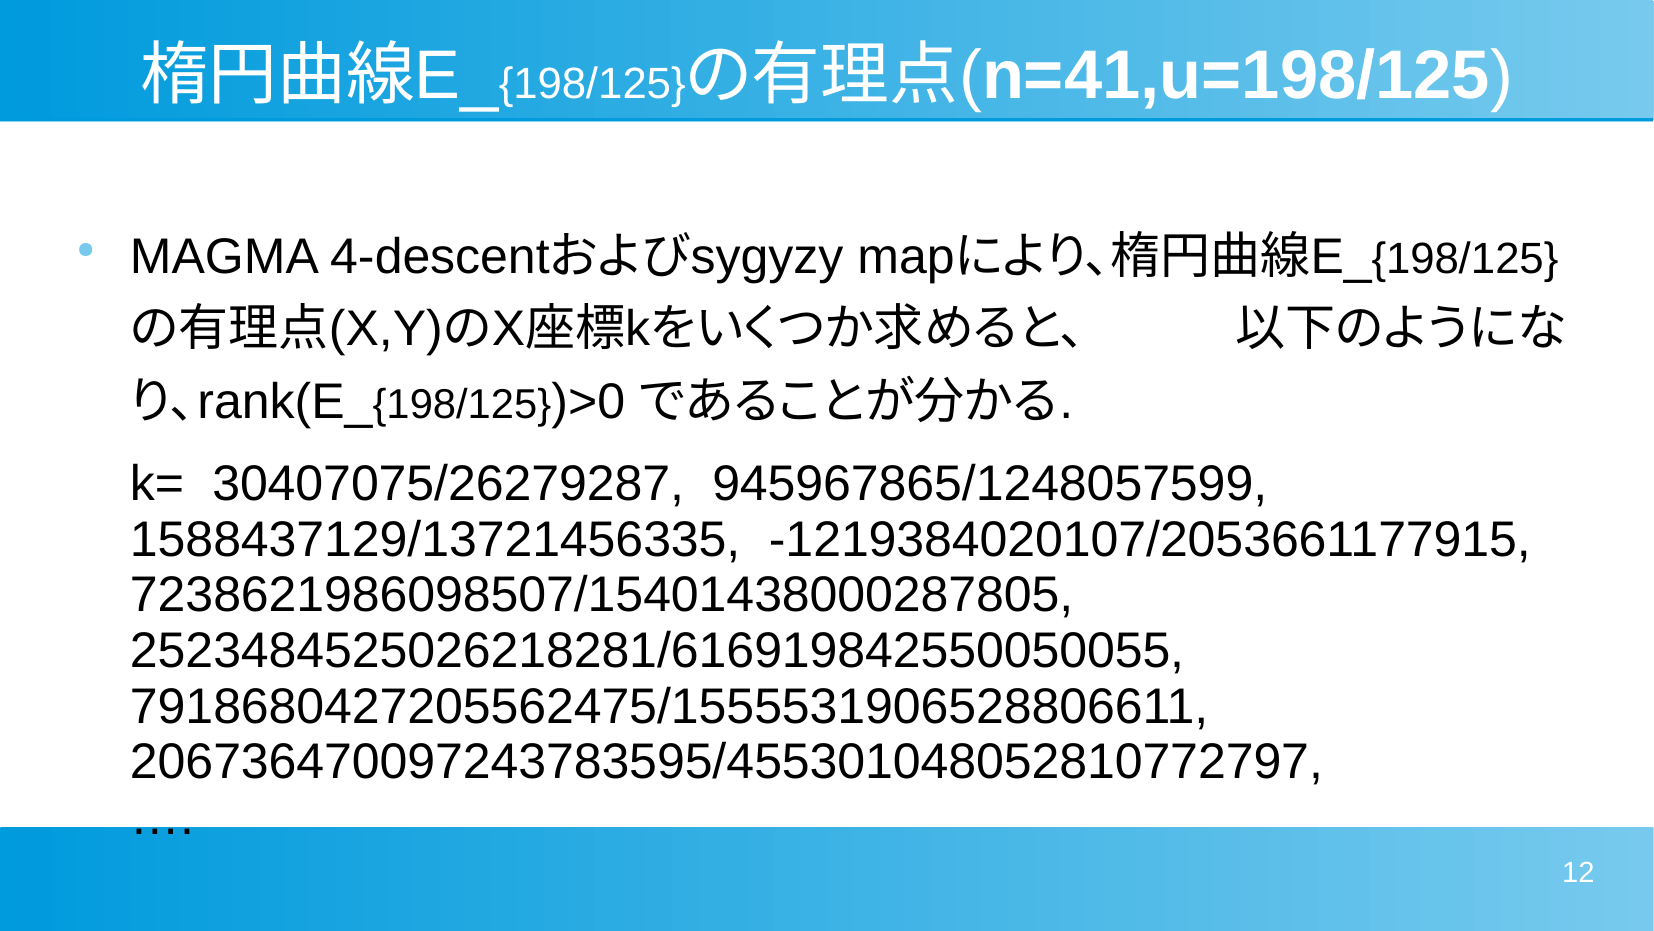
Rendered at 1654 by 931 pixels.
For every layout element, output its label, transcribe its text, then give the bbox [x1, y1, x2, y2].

list MAGMA 4-descentおよびsygyzy mapにより、楕円曲線E_{198/125} の有理点(X,Y)のX座標kをいくつか求めると、 以下のようになり、rank(E_{198/125})>0 であることが分かる. k= 30407075/26279287, 945967865/1248057599, 1588437129/13721456335, -1219384020107/2053661177915, 7238621986098507/15401438000287805, 2523484525026218281/616919842550050055, 7918680427205562475/1555531906528806611, 206736470097243783595/455301048052810772797, …. [59, 137, 1595, 798]
title 楕円曲線E_{198/125}の有理点(n=41,u=198/125) [59, 29, 1595, 108]
